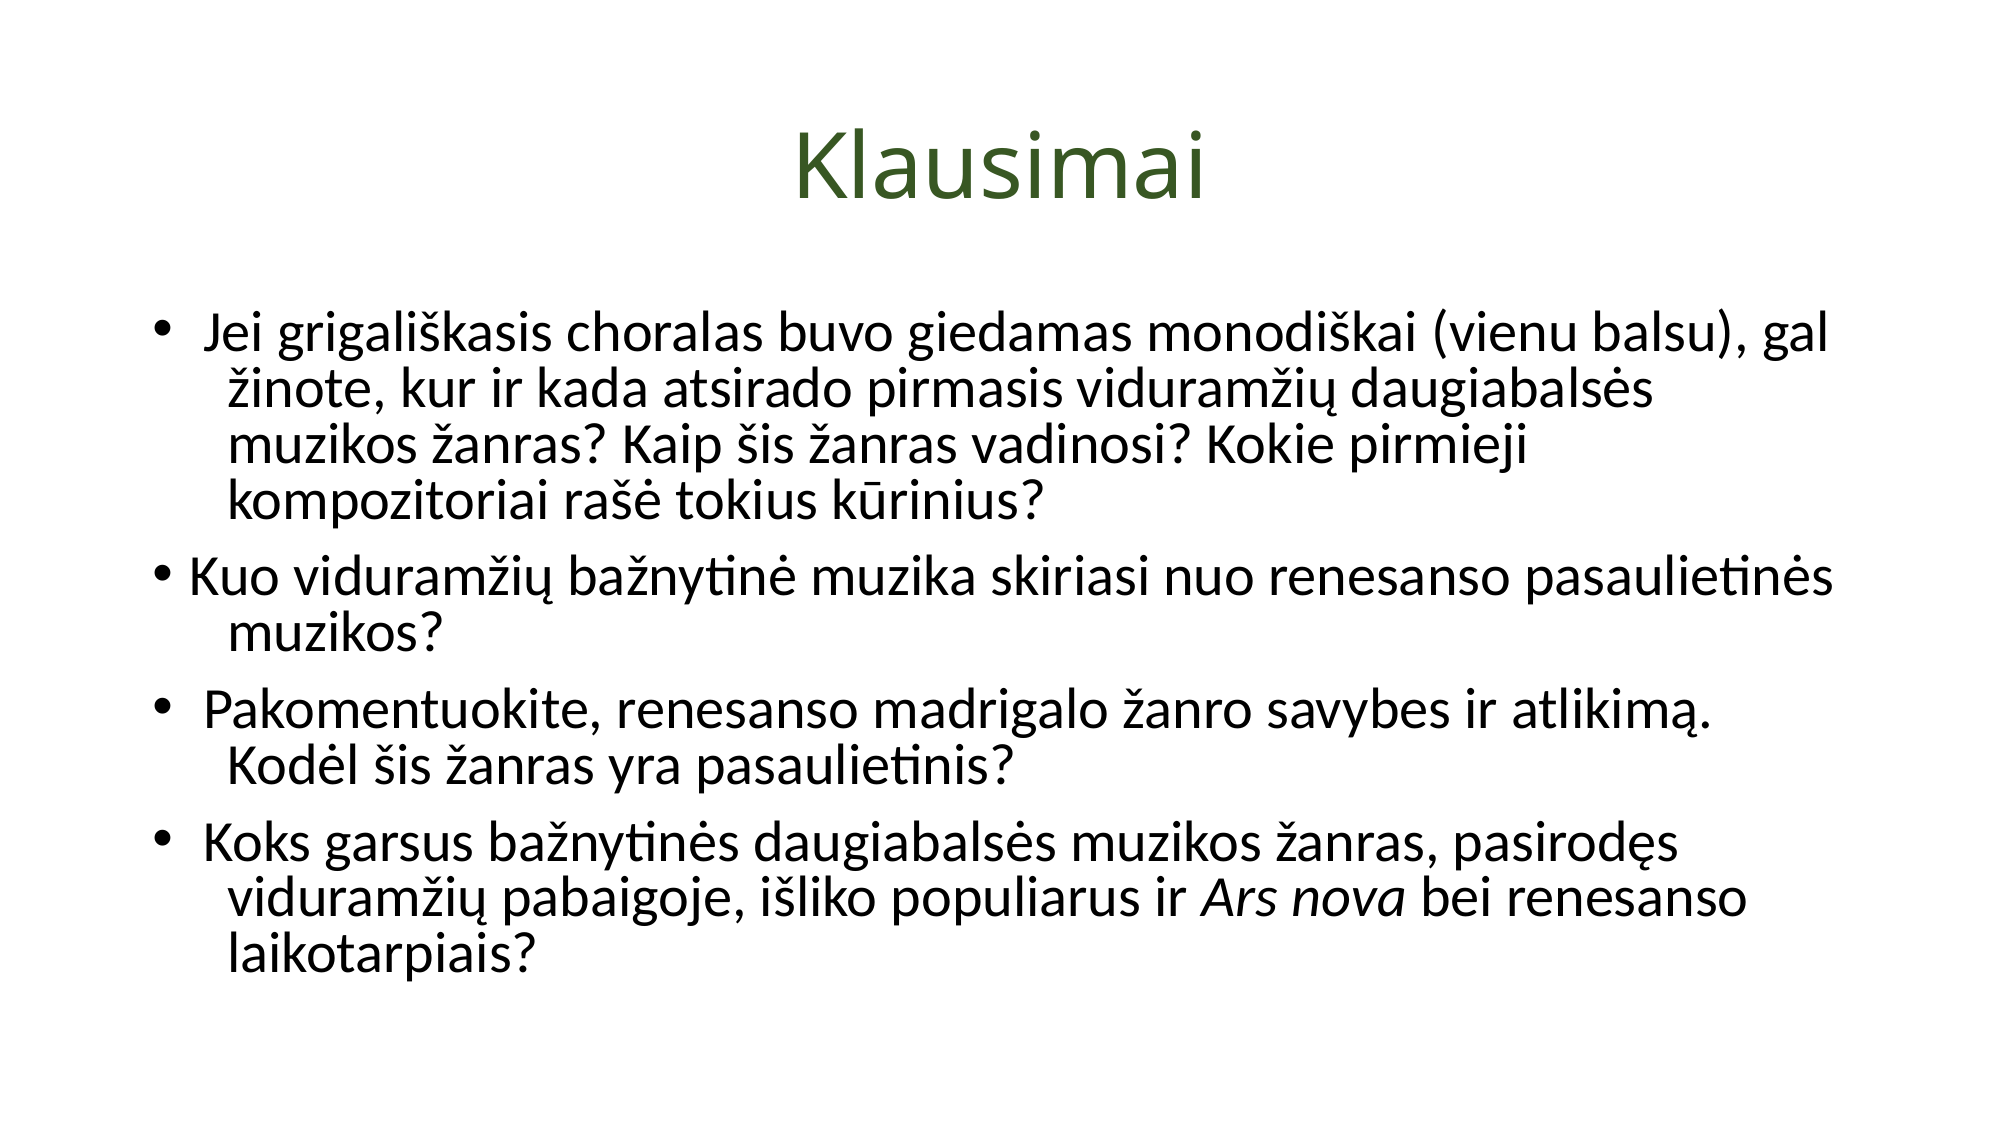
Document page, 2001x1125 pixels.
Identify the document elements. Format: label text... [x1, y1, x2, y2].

list Jei grigališkasis choralas buvo giedamas monodiškai (vienu balsu), gal žinote, kur ir kada atsirado pirmasis viduramžių daugiabalsės muzikos žanras? Kaip šis žanras vadinosi? Kokie pirmieji kompozitoriai rašė tokius kūrinius? Kuo viduramžių bažnytinė muzika skiriasi nuo renesanso pasaulietinės muzikos? Pakomentuokite, renesanso madrigalo žanro savybes ir atlikimą. Kodėl šis žanras yra pasaulietinis? Koks garsus bažnytinės daugiabalsės muzikos žanras, pasirodęs viduramžių pabaigoje, išliko populiarus ir Ars nova bei renesanso laikotarpiais? [137, 299, 1863, 1014]
title Klausimai [137, 59, 1863, 278]
